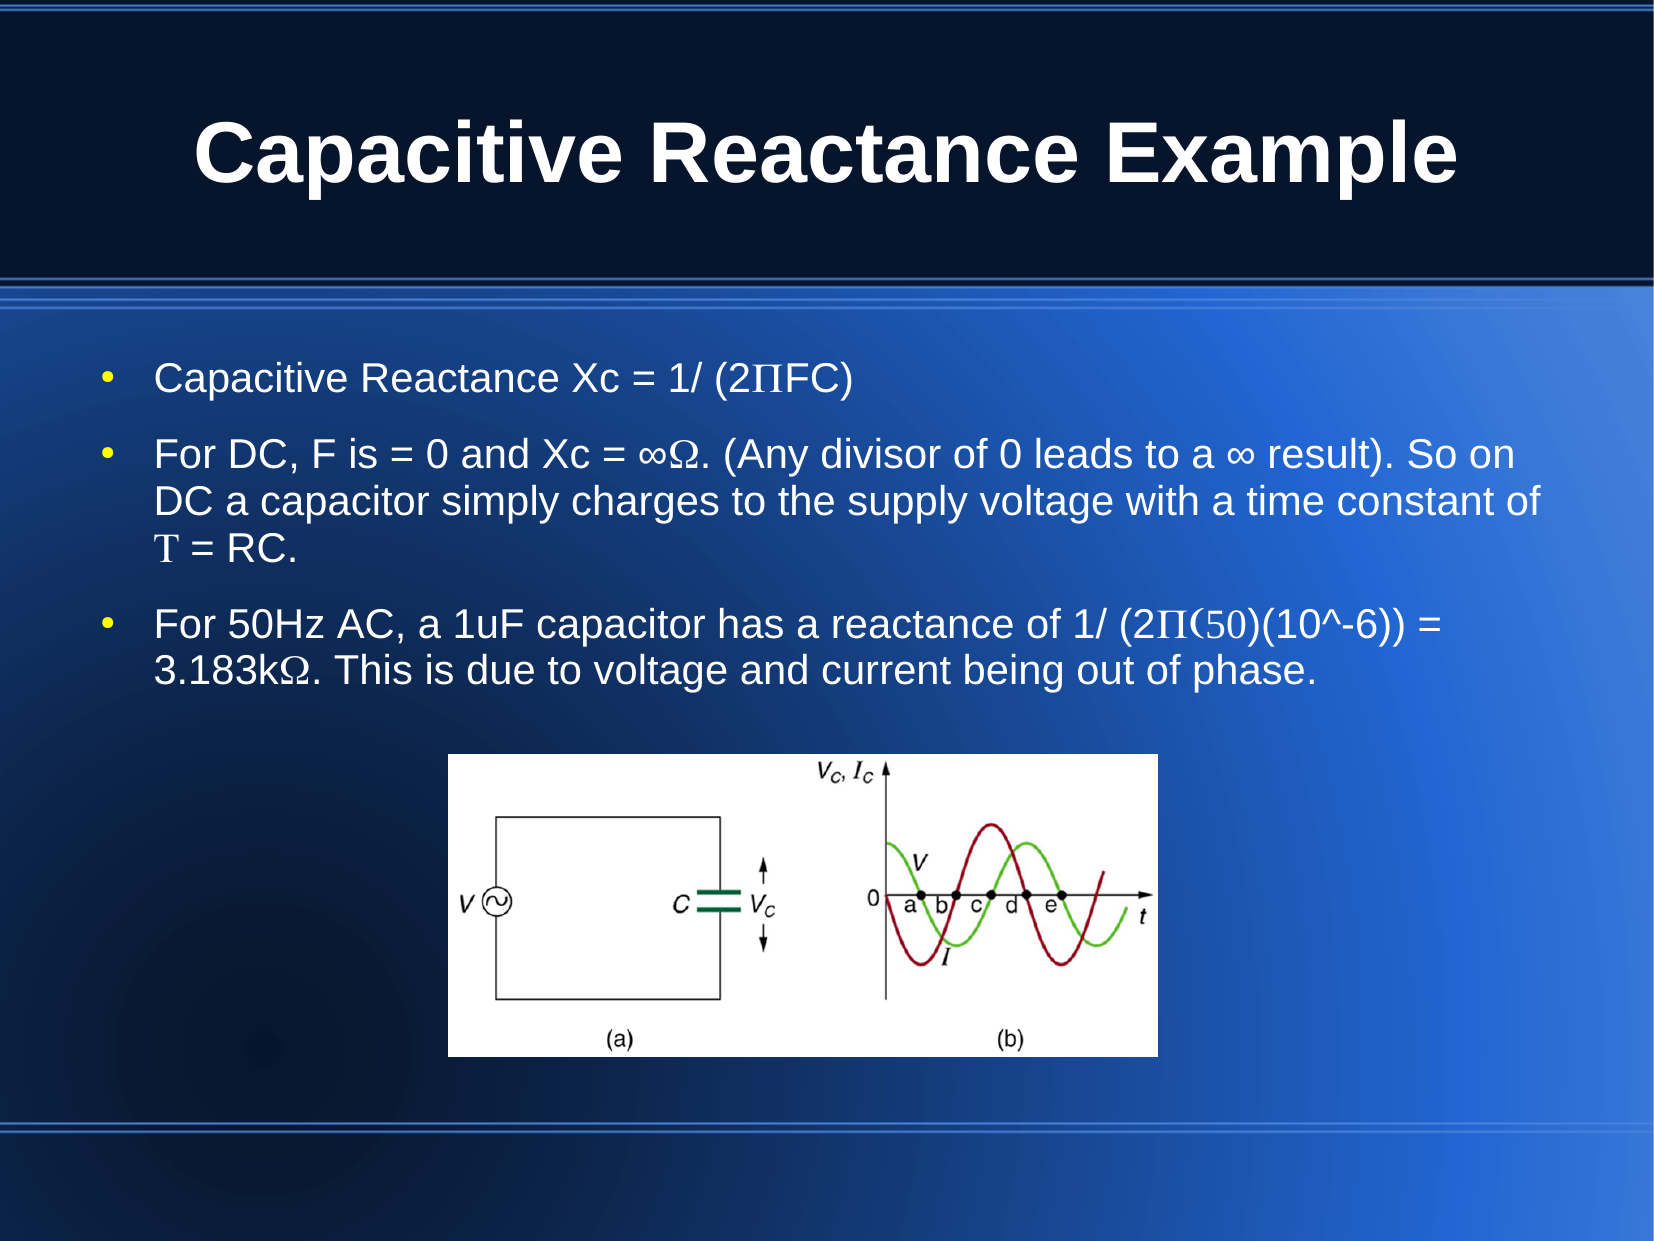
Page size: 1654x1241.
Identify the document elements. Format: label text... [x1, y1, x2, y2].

title Capacitive Reactance Example [82, 49, 1571, 257]
picture [0, 0, 1654, 1241]
list Capacitive Reactance Xc = 1/ (2PFC) For DC, F is = 0 and Xc = ∞W. (Any divisor of 0 leads to a ∞ result). So on DC a capacitor simply charges to the supply voltage with a time constant of T = RC. For 50Hz AC, a 1uF capacitor has a reactance of 1/ (2P(50)(10^-6)) = 3.183kW. This is due to voltage and current being out of phase. [82, 355, 1571, 1058]
